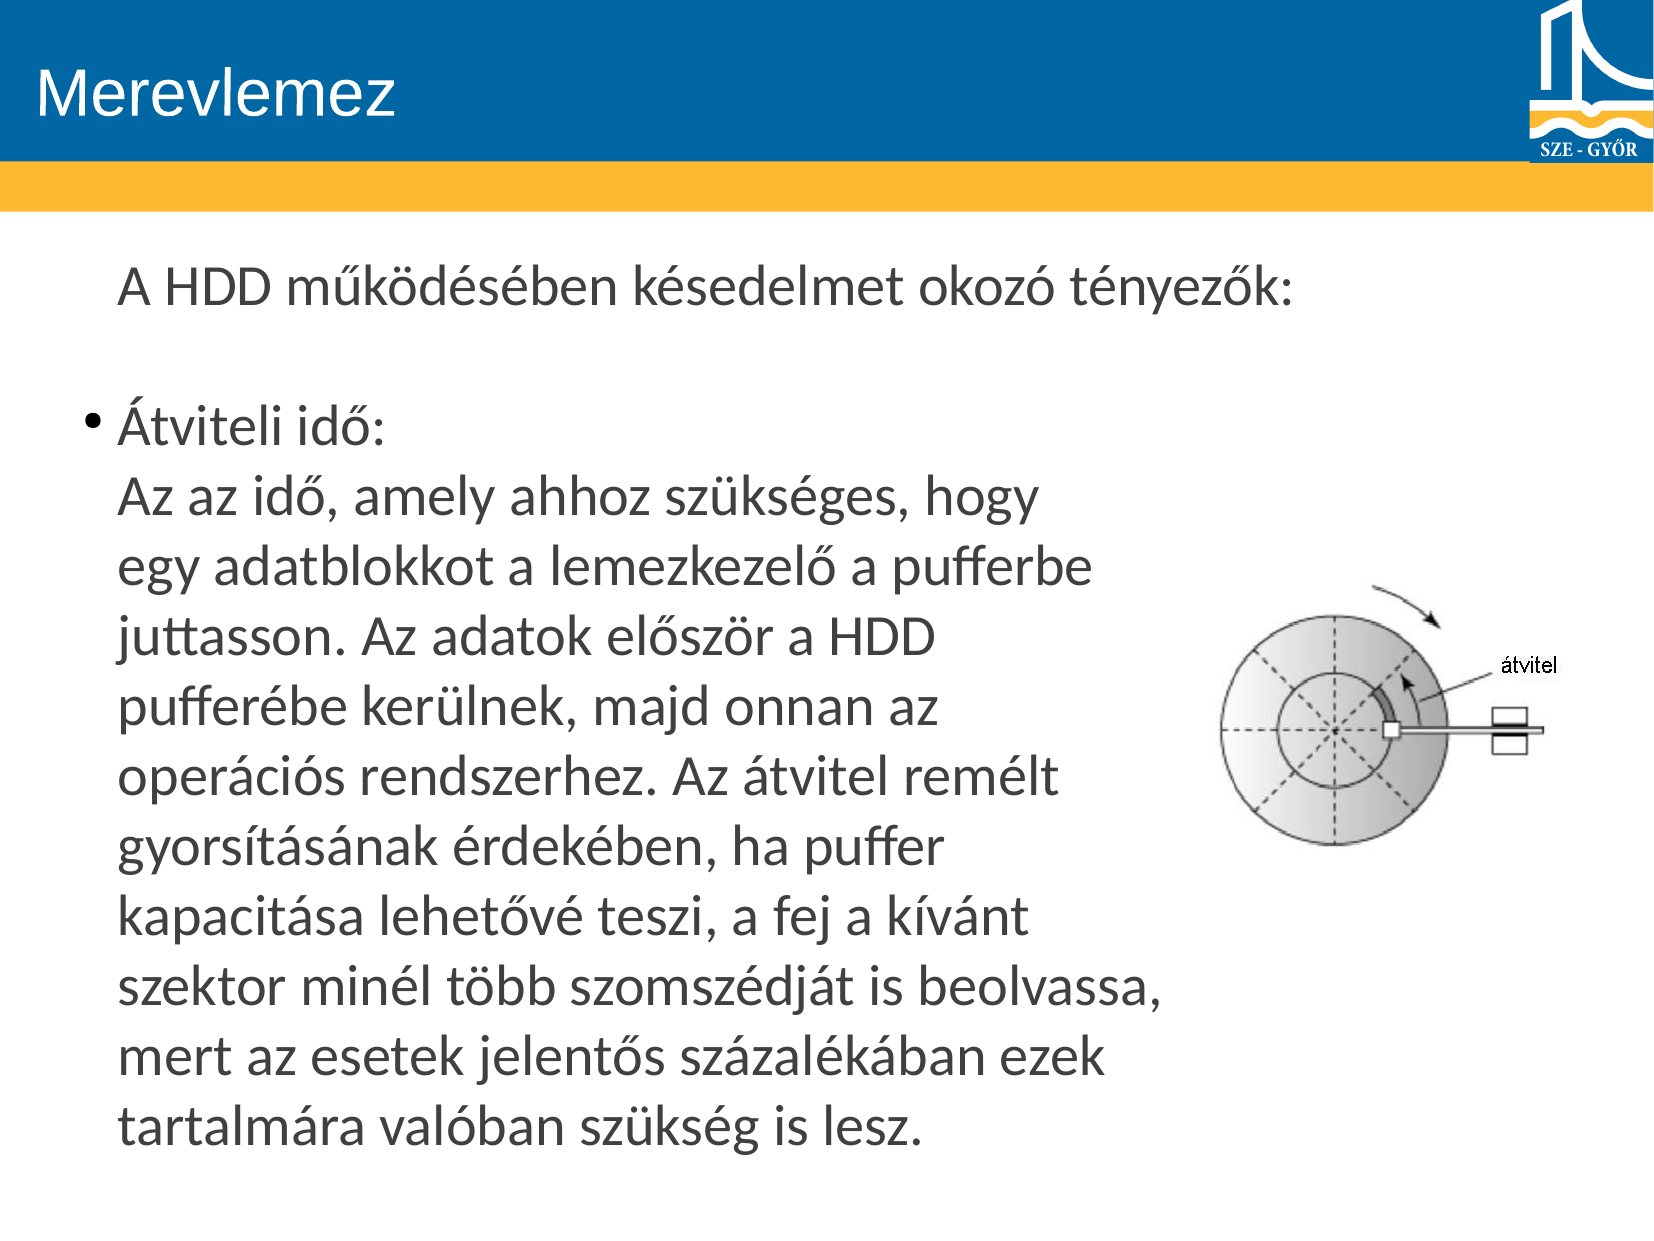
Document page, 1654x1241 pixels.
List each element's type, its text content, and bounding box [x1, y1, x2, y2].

picture [1529, 0, 1654, 163]
text_box A HDD működésében késedelmet okozó tényezők: Átviteli idő: Az az idő, amely ahhoz szükséges, hogy egy adatblokkot a lemezkezelő a pufferbe juttasson. Az adatok először a HDD pufferébe kerülnek, majd onnan az operációs rendszerhez. Az átvitel remélt gyorsításának érdekében, ha puffer kapacitása lehetővé teszi, a fej a kívánt szektor minél több szomszédját is beolvassa, mert az esetek jelentős százalékában ezek tartalmára valóban szükség is lesz. [82, 247, 1335, 1198]
text_box Merevlemez [34, 48, 1524, 144]
picture [1151, 578, 1571, 856]
